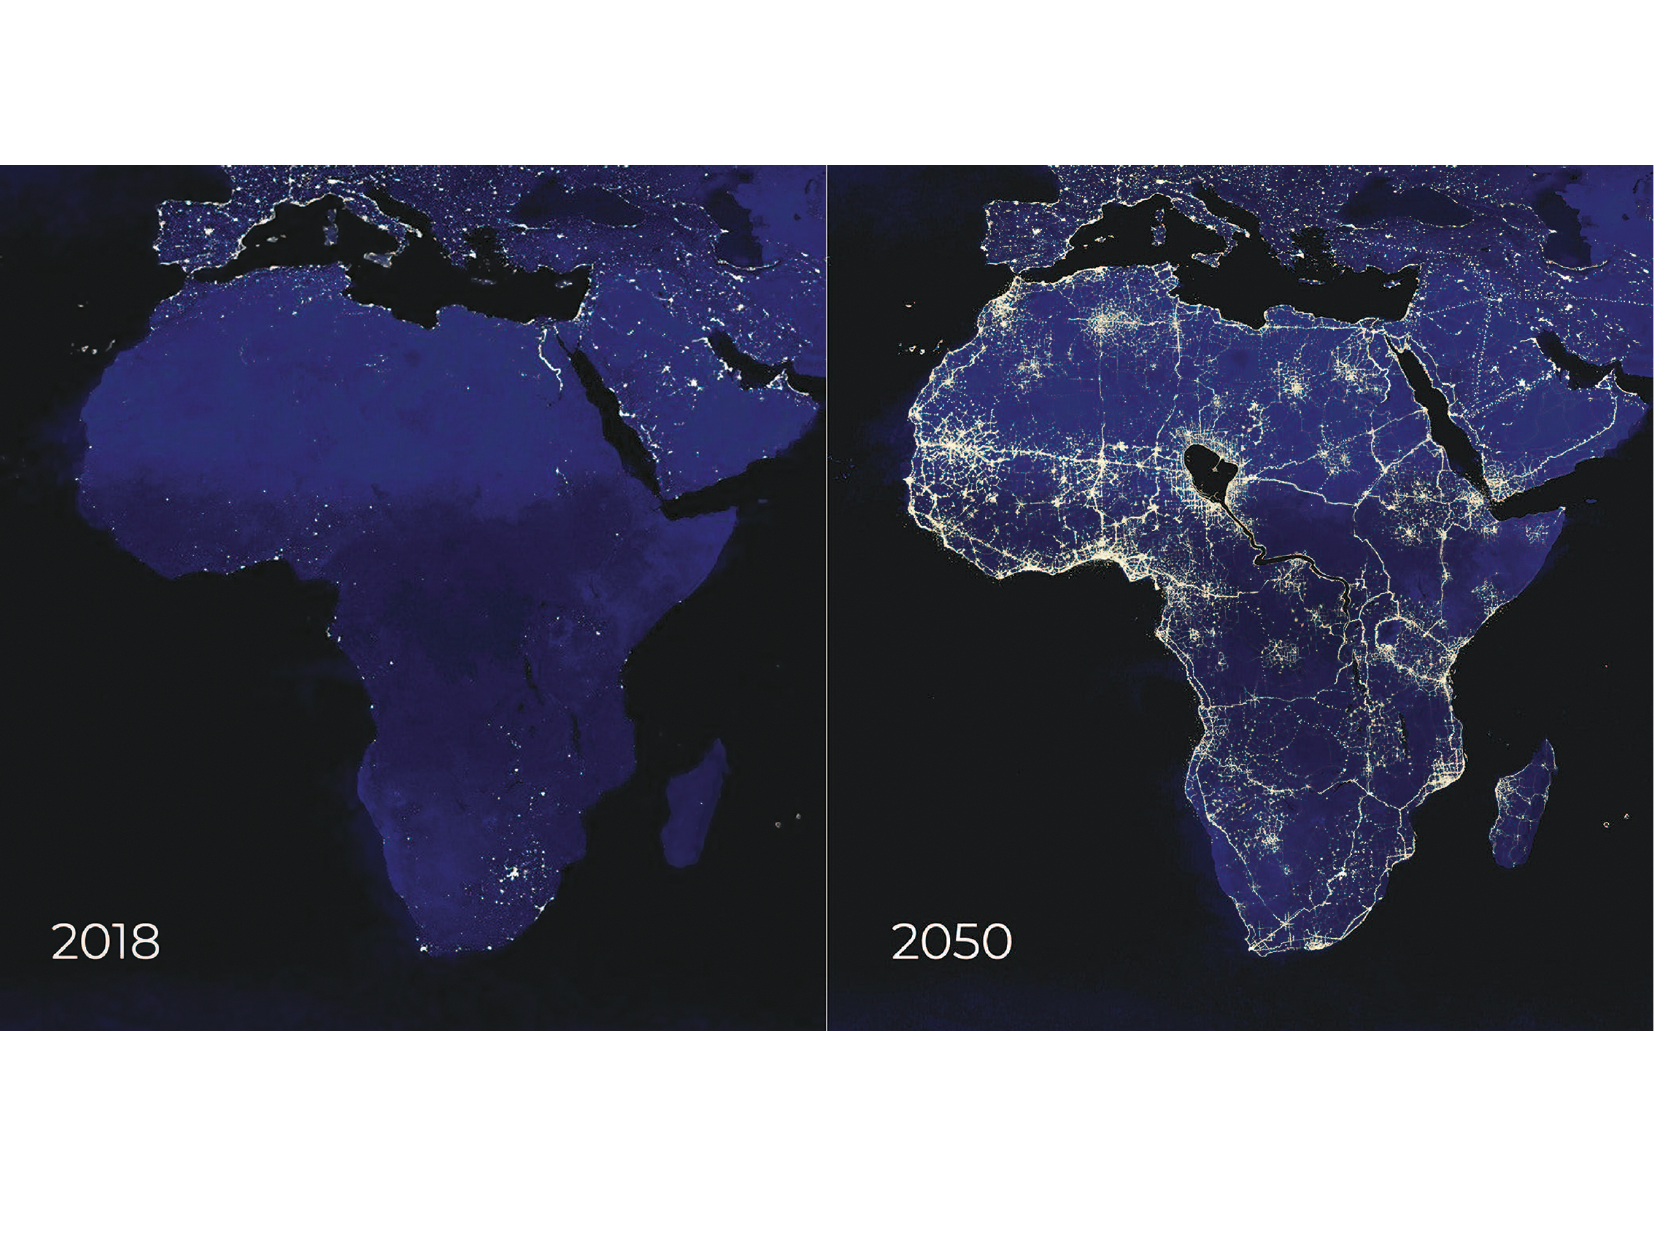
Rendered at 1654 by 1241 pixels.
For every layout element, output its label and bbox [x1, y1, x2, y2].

picture [0, 165, 1654, 1031]
